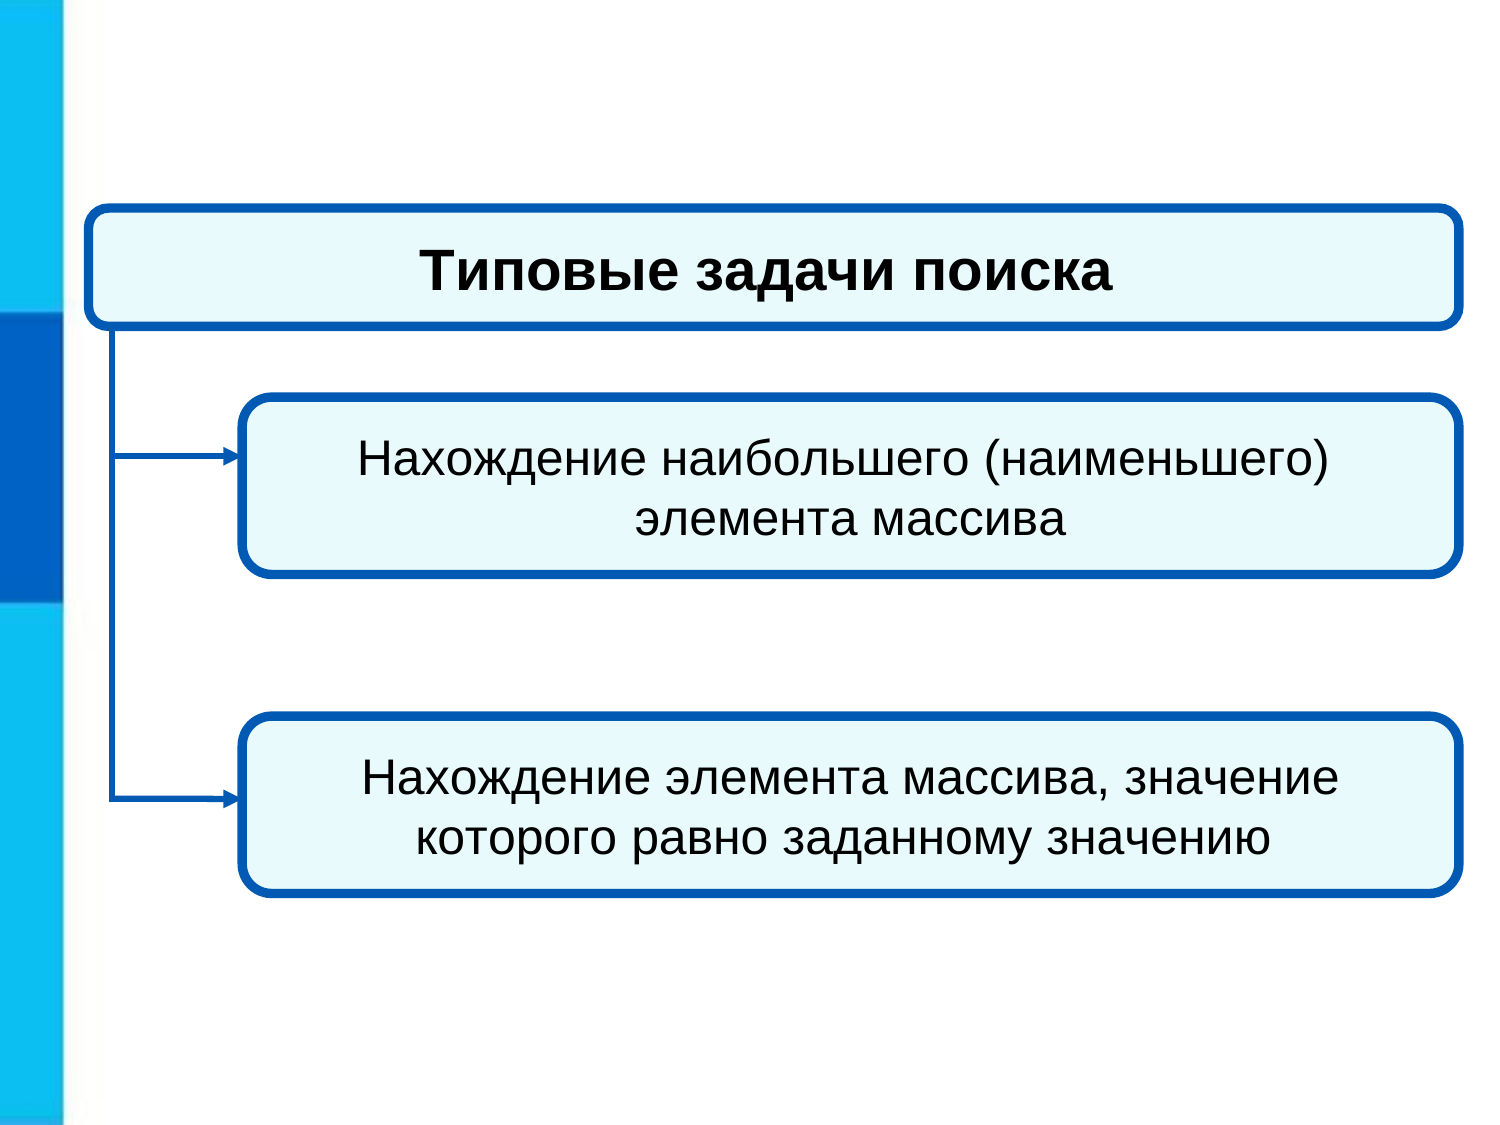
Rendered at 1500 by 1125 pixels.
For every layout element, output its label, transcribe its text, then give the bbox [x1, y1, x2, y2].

text_box Нахождение элемента массива, значение которого равно заданному значению [242, 716, 1459, 894]
text_box Типовые задачи поиска [88, 208, 1459, 327]
text_box Нахождение наибольшего (наименьшего) элемента массива [242, 397, 1459, 575]
picture [0, 0, 1500, 1125]
